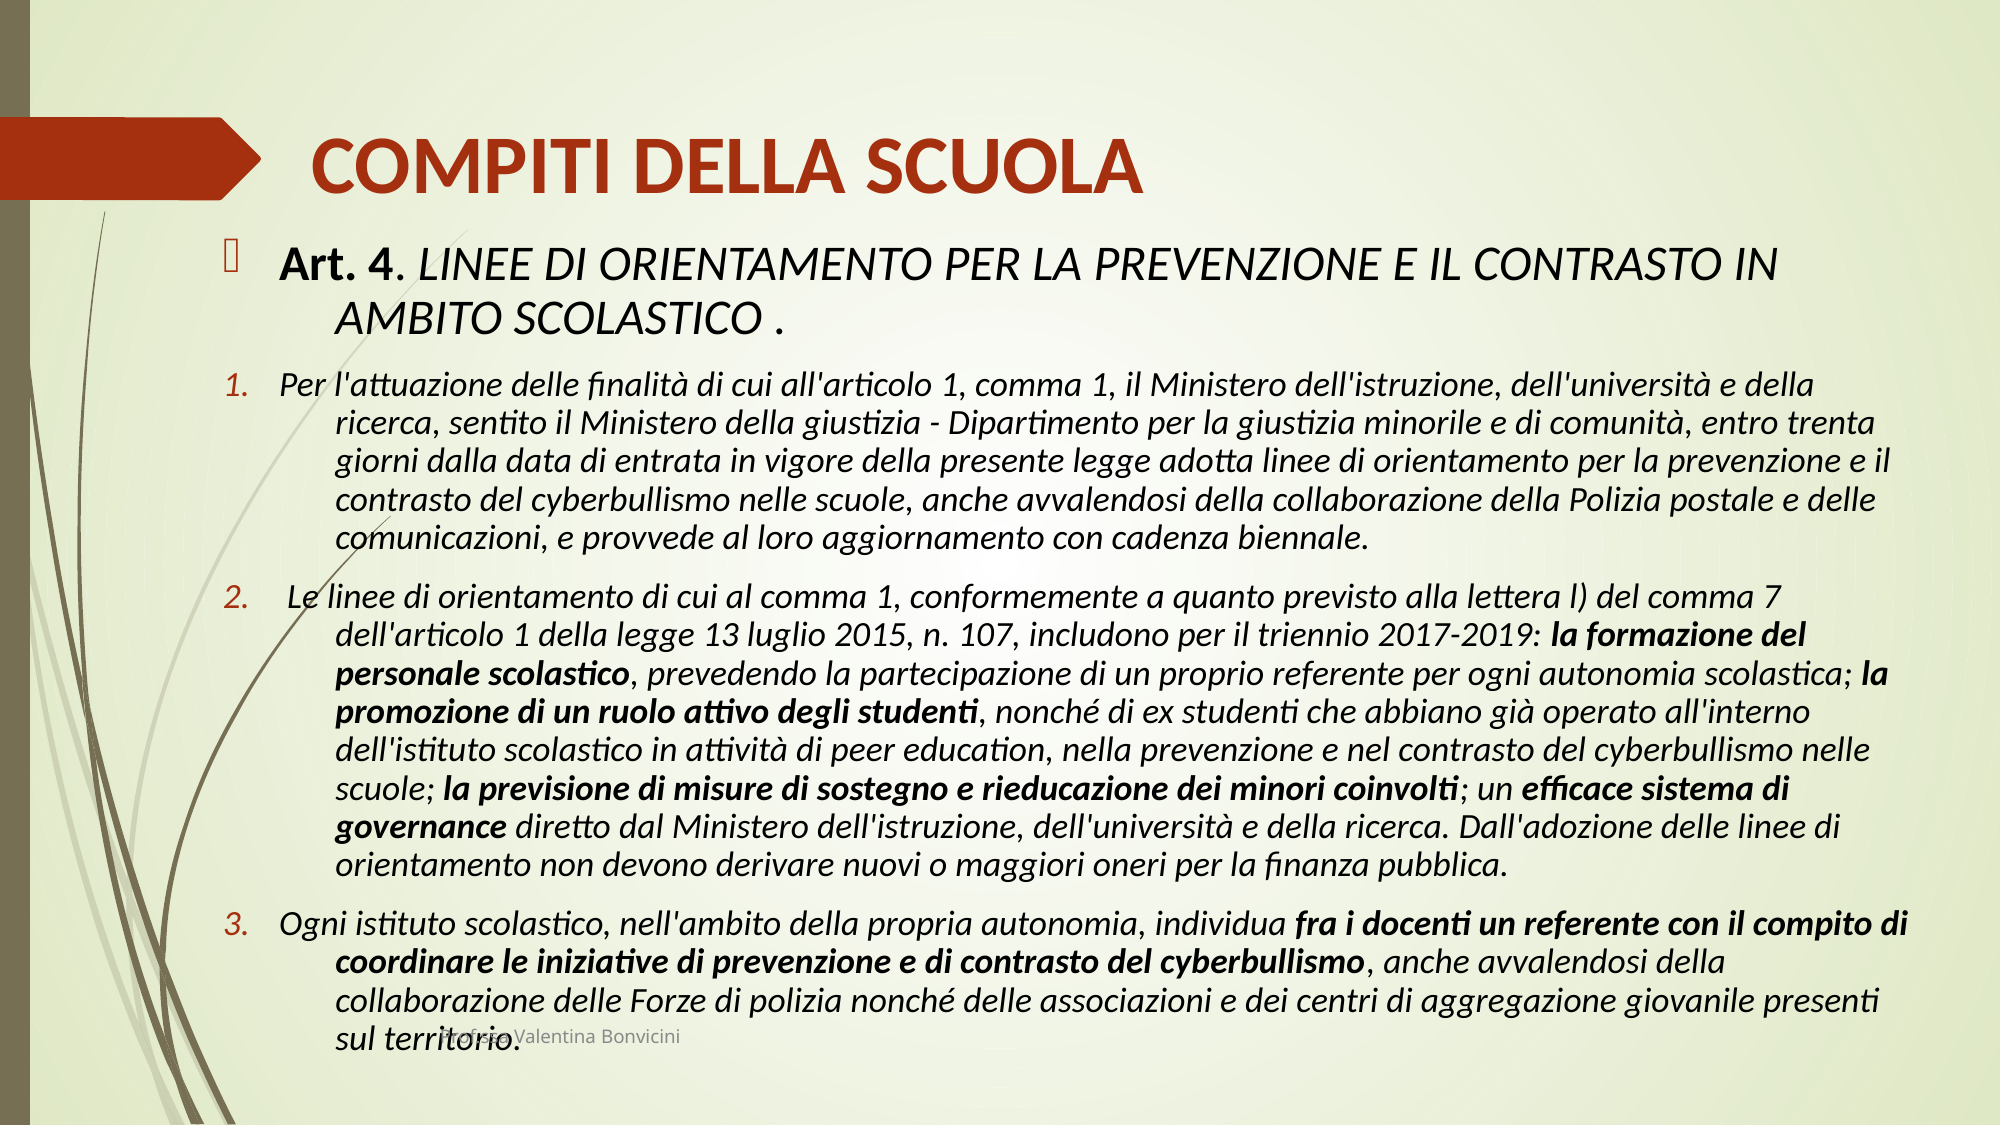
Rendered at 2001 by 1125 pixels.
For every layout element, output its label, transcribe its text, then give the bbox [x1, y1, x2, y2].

title COMPITI DELLA SCUOLA [296, 102, 1888, 229]
text_box Prof.ssa Valentina Bonvicini [424, 1006, 1675, 1067]
list Art. 4. LINEE DI ORIENTAMENTO PER LA PREVENZIONE E IL CONTRASTO IN AMBITO SCOLASTICO . Per l'attuazione delle finalità di cui all'articolo 1, comma 1, il Ministero dell'istruzione, dell'università e della ricerca, sentito il Ministero della giustizia - Dipartimento per la giustizia minorile e di comunità, entro trenta giorni dalla data di entrata in vigore della presente legge adotta linee di orientamento per la prevenzione e il contrasto del cyberbullismo nelle scuole, anche avvalendosi della collaborazione della Polizia postale e delle comunicazioni, e provvede al loro aggiornamento con cadenza biennale. Le linee di orientamento di cui al comma 1, conformemente a quanto previsto alla lettera l) del comma 7 dell'articolo 1 della legge 13 luglio 2015, n. 107, includono per il triennio 2017-2019: la formazione del personale scolastico, prevedendo la partecipazione di un proprio referente per ogni autonomia scolastica; la promozione di un ruolo attivo degli studenti, nonché di ex studenti che abbiano già operato all'interno dell'istituto scolastico in attività di peer education, nella prevenzione e nel contrasto del cyberbullismo nelle scuole; la previsione di misure di sostegno e rieducazione dei minori coinvolti; un efficace sistema di governance diretto dal Ministero dell'istruzione, dell'università e della ricerca. Dall'adozione delle linee di orientamento non devono derivare nuovi o maggiori oneri per la finanza pubblica. Ogni istituto scolastico, nell'ambito della propria autonomia, individua fra i docenti un referente con il compito di coordinare le iniziative di prevenzione e di contrasto del cyberbullismo, anche avvalendosi della collaborazione delle Forze di polizia nonché delle associazioni e dei centri di aggregazione giovanile presenti sul territorio. [207, 229, 1943, 1074]
